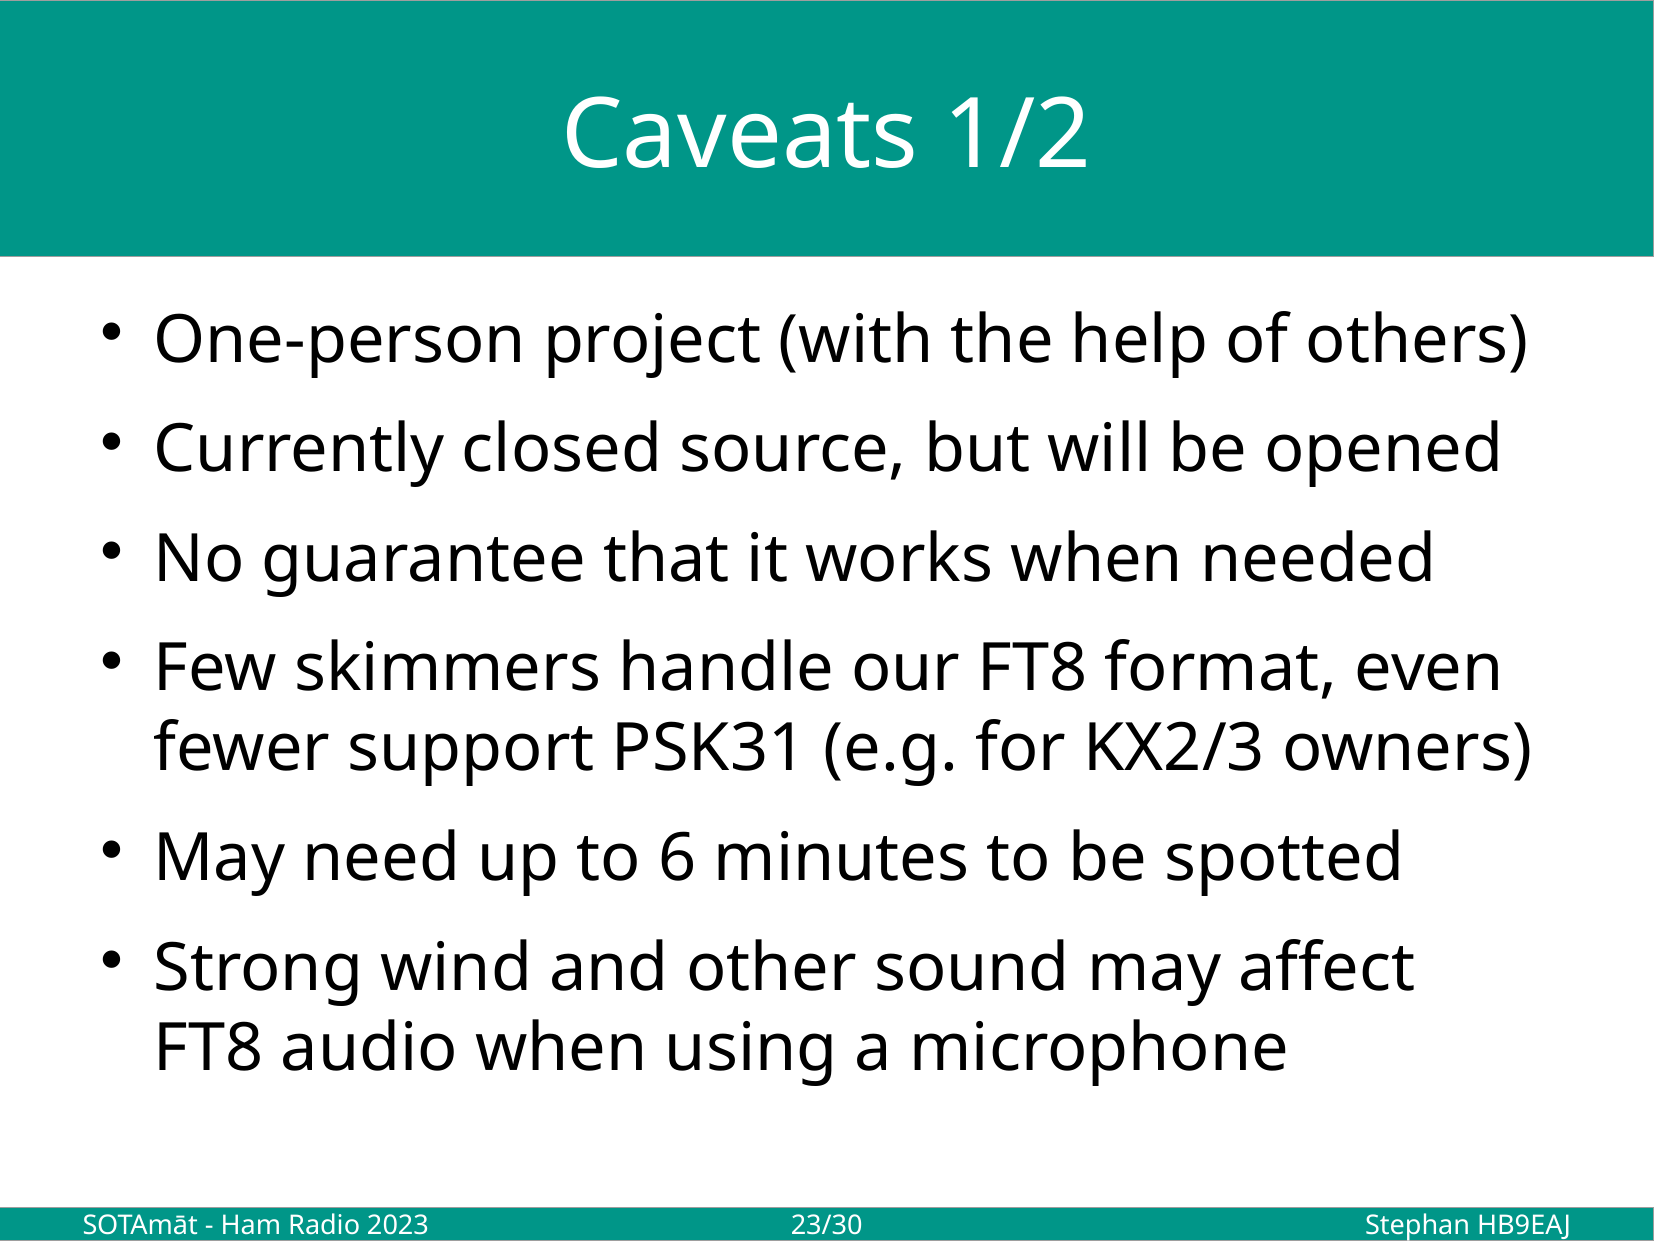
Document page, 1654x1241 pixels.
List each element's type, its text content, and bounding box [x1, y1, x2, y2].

list One-person project (with the help of others) Currently closed source, but will be opened No guarantee that it works when needed Few skimmers handle our FT8 format, even fewer support PSK31 (e.g. for KX2/3 owners) May need up to 6 minutes to be spotted Strong wind and other sound may affect FT8 audio when using a microphone [82, 295, 1571, 1181]
title Caveats 1/2 [82, 0, 1571, 257]
